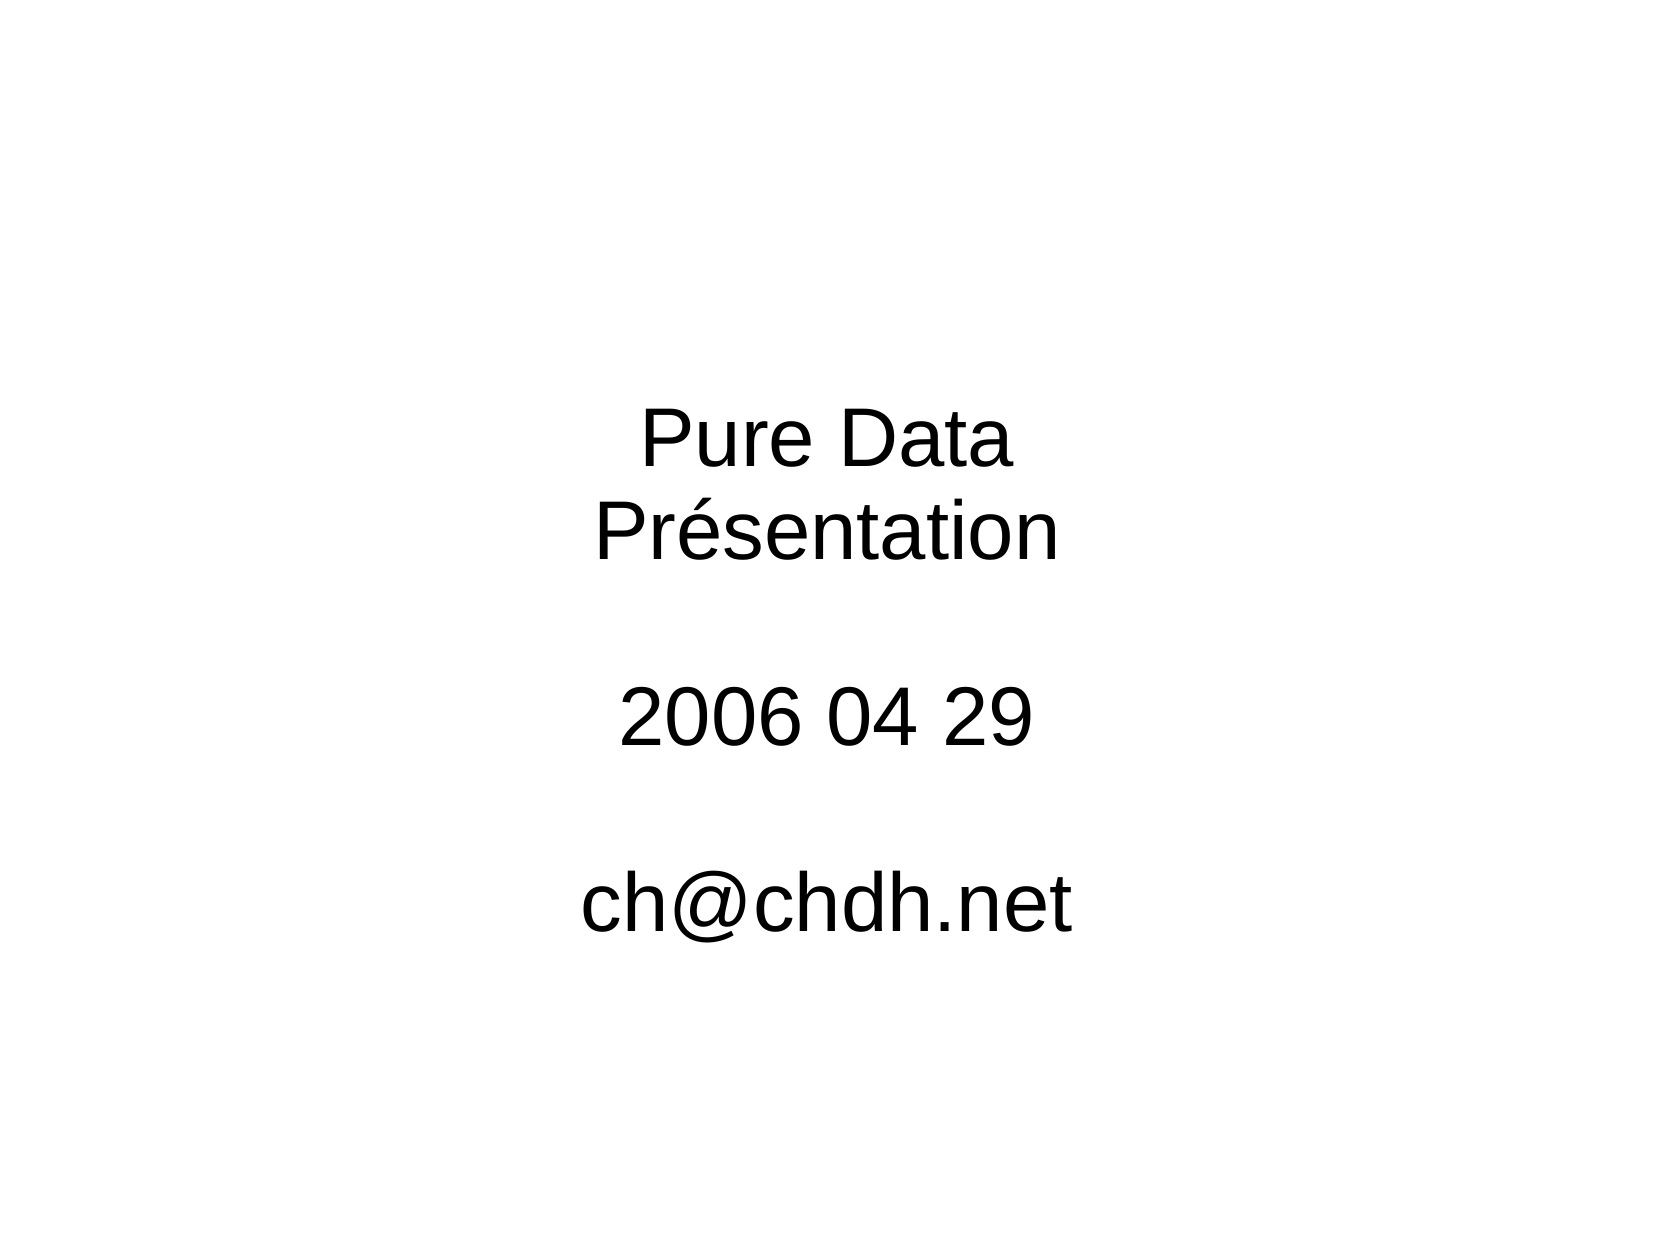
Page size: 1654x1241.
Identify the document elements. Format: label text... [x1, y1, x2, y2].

text_box Pure Data Présentation 2006 04 29 ch@chdh.net [29, 383, 1625, 1004]
